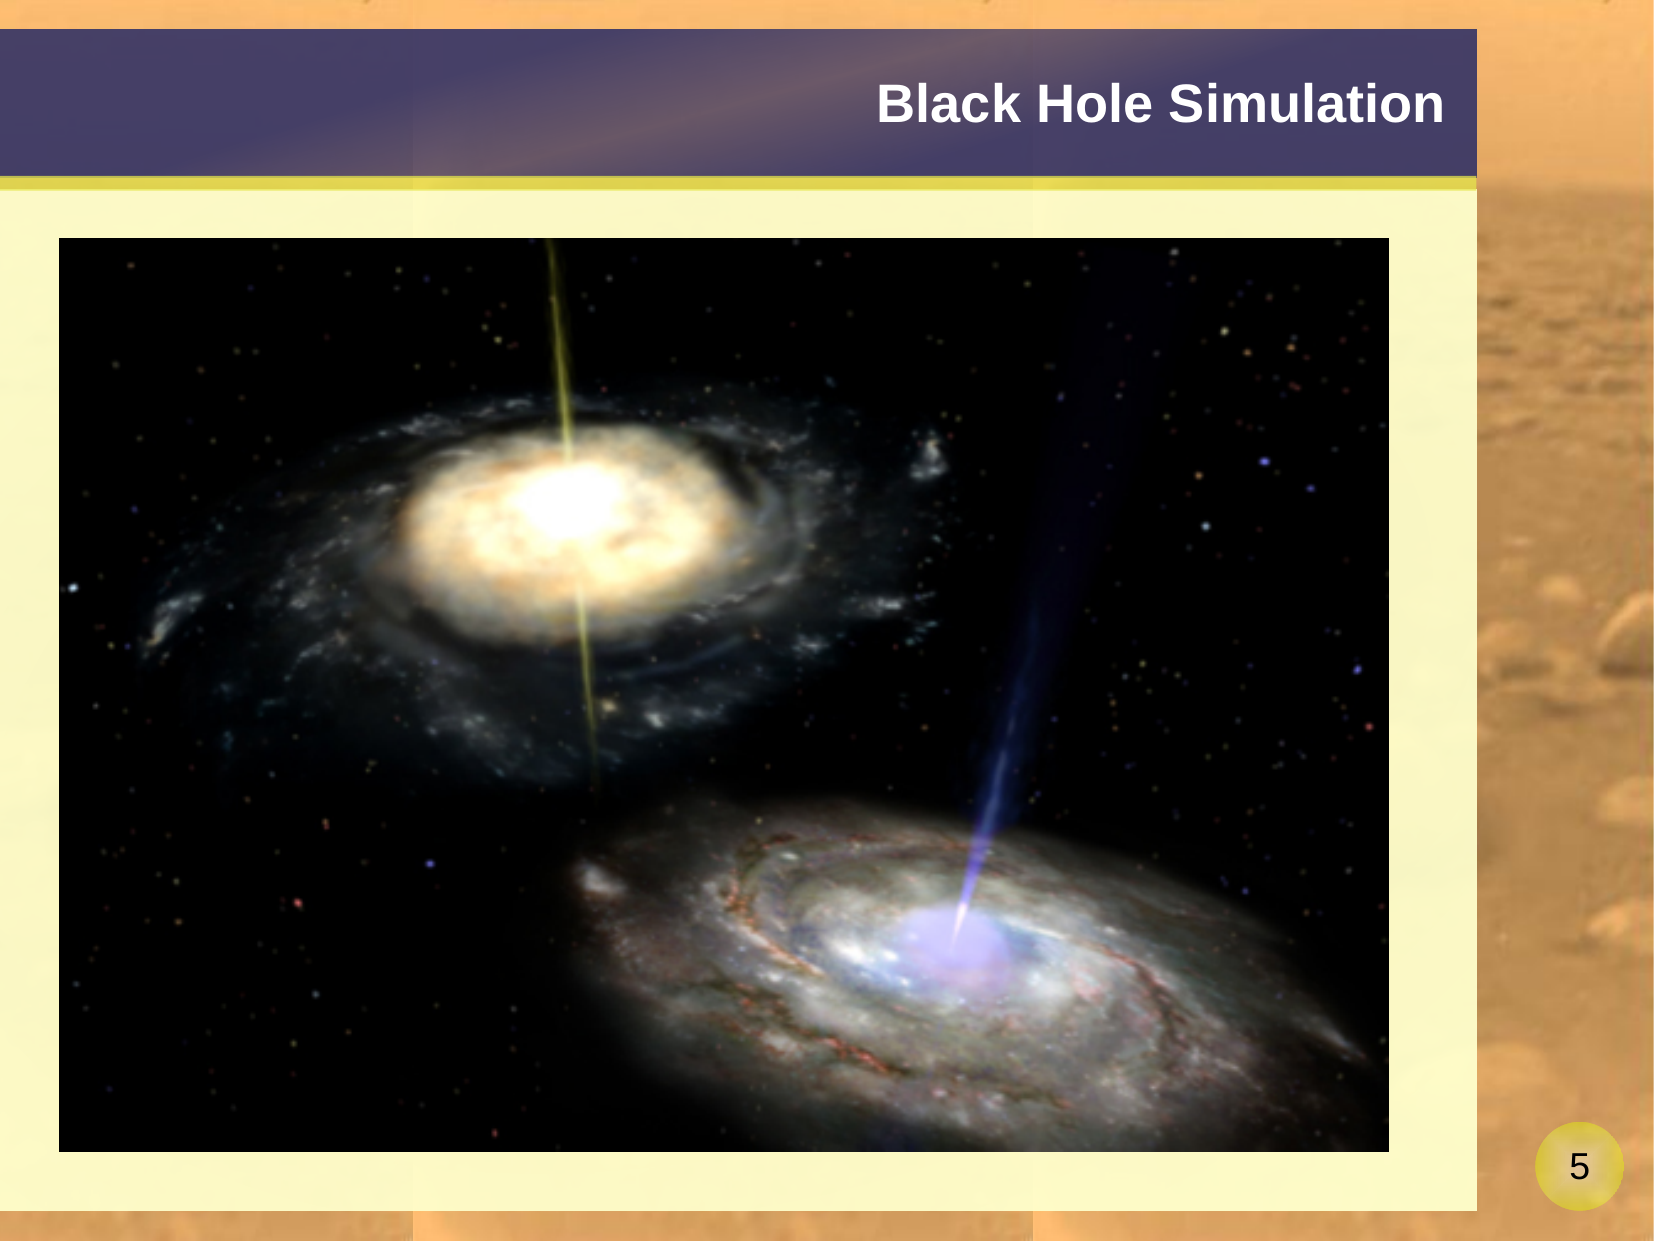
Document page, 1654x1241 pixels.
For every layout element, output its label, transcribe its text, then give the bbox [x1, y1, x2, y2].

picture [0, 0, 1654, 1241]
picture [59, 238, 1389, 1152]
title Black Hole Simulation [29, 59, 1447, 148]
